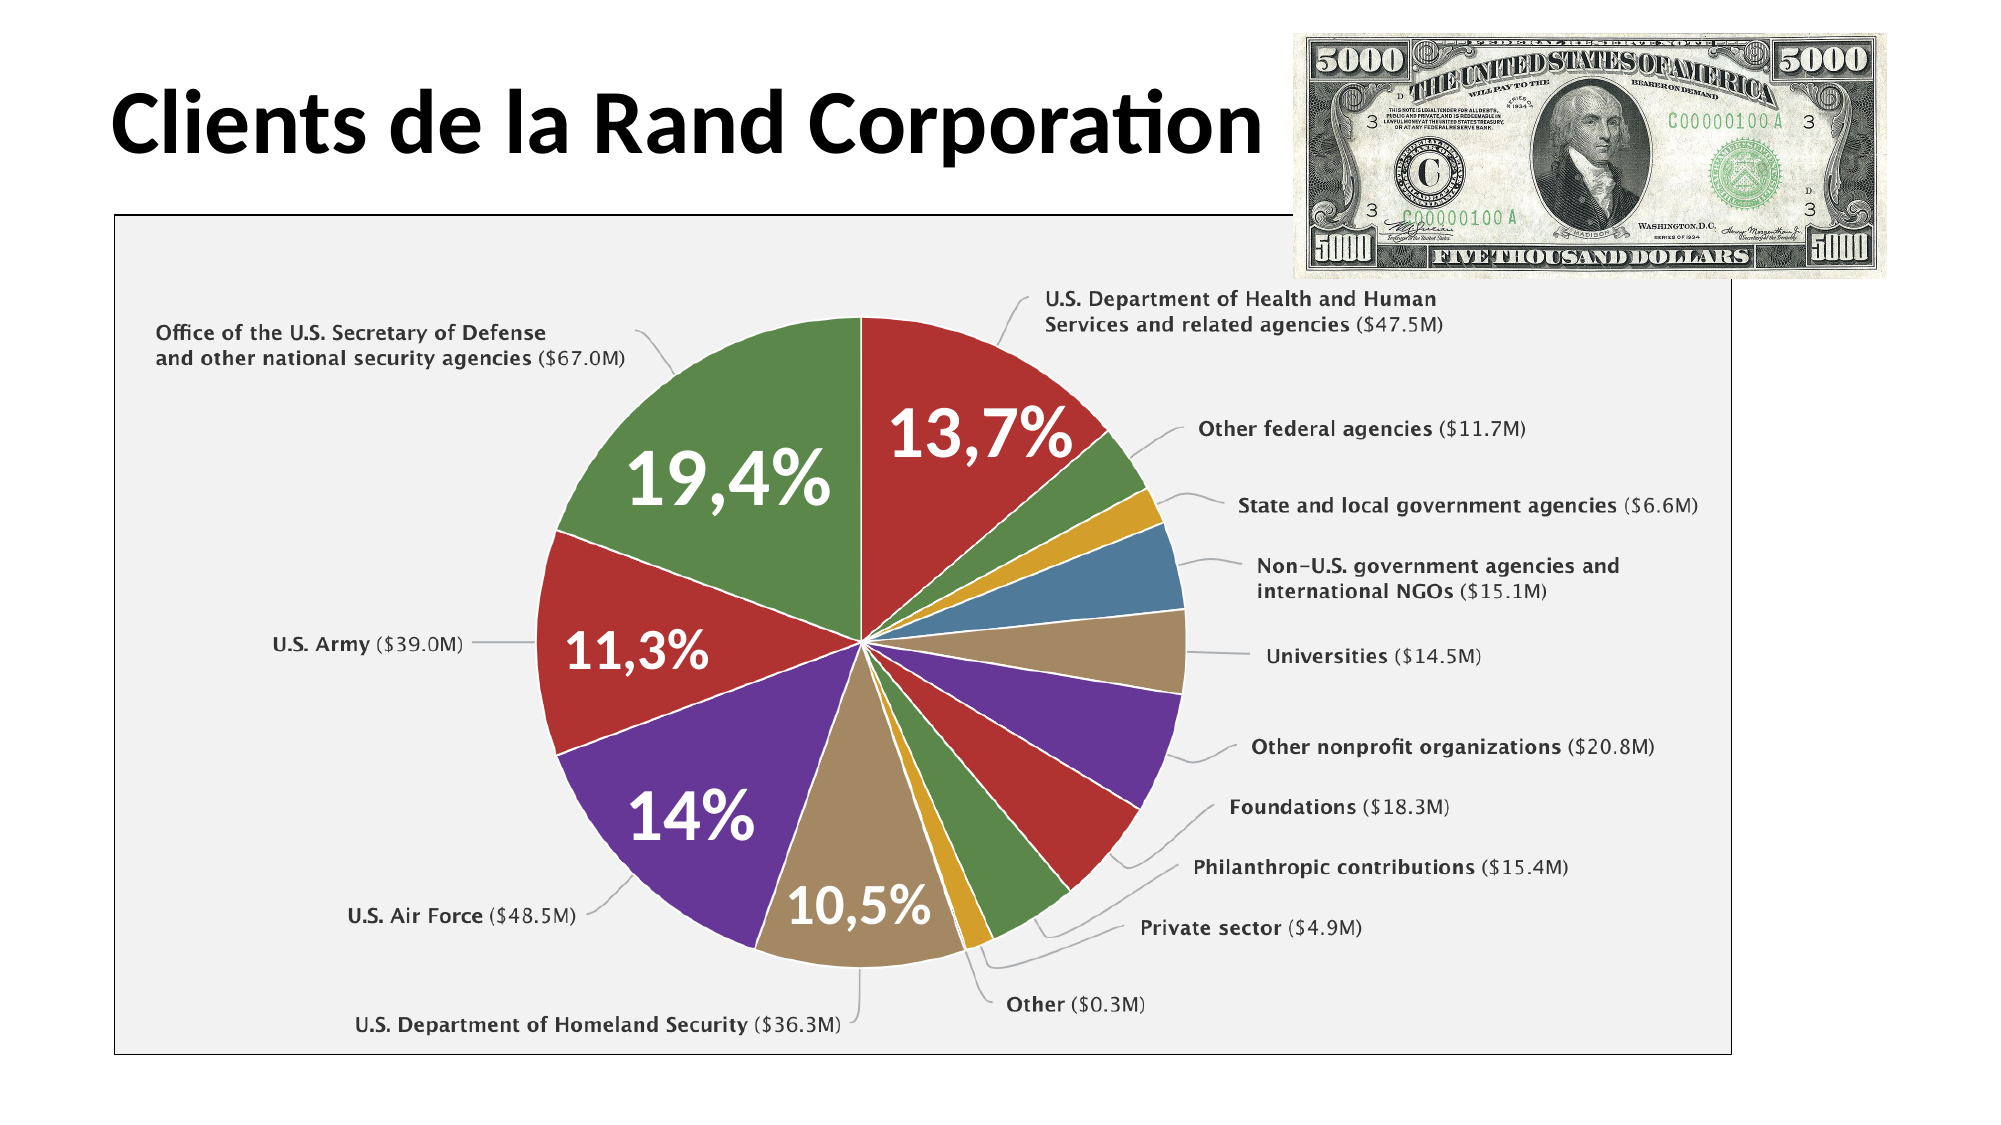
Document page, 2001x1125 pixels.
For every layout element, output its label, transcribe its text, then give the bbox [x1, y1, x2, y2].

text_box 13,7% [871, 324, 1174, 543]
text_box 19,4% [608, 369, 930, 587]
title Clients de la Rand Corporation [96, 15, 1822, 233]
picture [115, 33, 1887, 1054]
text_box 14% [610, 707, 913, 926]
text_box 11,3% [548, 542, 852, 760]
text_box 10,5% [770, 797, 1074, 1015]
